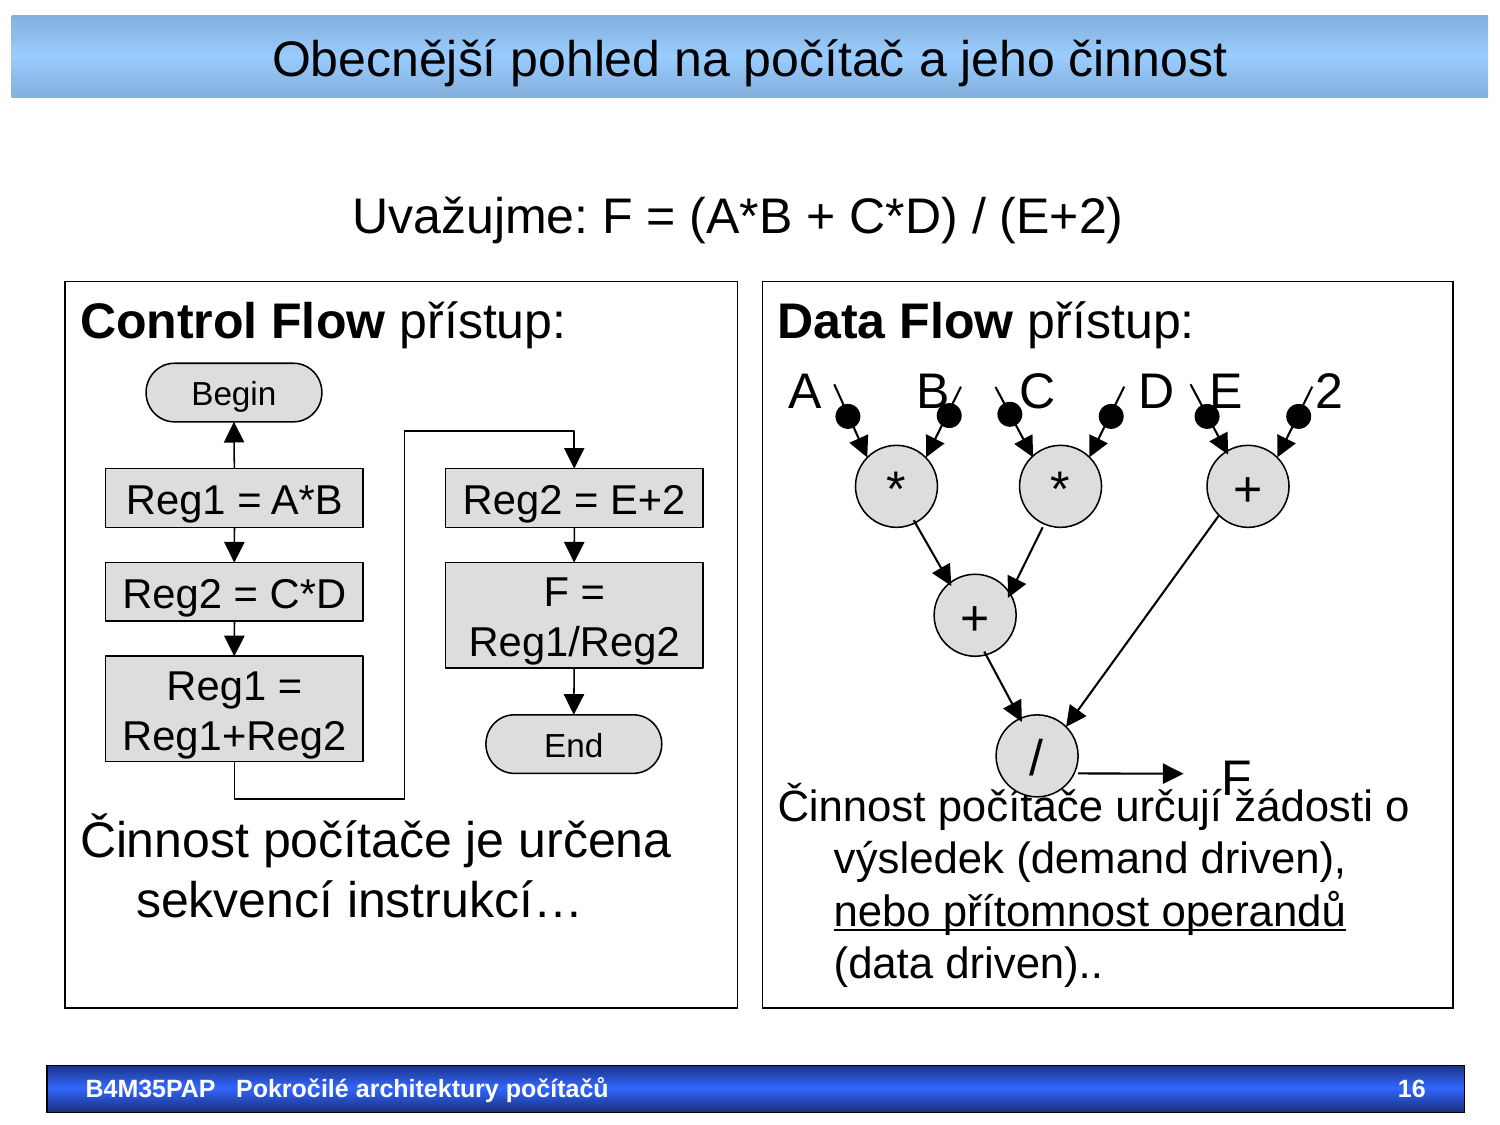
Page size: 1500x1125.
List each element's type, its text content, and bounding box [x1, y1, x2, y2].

footer B4M35PAP Pokročilé architektury počítačů [70, 1065, 1429, 1113]
text_box [998, 402, 1022, 427]
text_box F [1206, 738, 1301, 814]
text_box F = Reg1/Reg2 [445, 562, 703, 668]
list Data Flow přístup: Činnost počítače určují žádosti o výsledek (demand driven), nebo přítomnost operandů (data driven).. [762, 281, 1454, 1008]
text_box / [996, 714, 1079, 797]
text_box [1195, 404, 1219, 429]
text_box Reg1 = Reg1+Reg2 [105, 656, 363, 762]
text_box [836, 404, 860, 429]
text_box [1099, 404, 1123, 429]
text_box Uvažujme: F = (A*B + C*D) / (E+2) [58, 175, 1418, 251]
text_box Begin [146, 363, 322, 422]
text_box A B C D [925, 377, 940, 388]
text_box A B C D [773, 351, 1195, 427]
text_box + [934, 574, 1017, 657]
text_box End [485, 714, 662, 774]
text_box Reg2 = E+2 [445, 469, 703, 527]
text_box [1286, 404, 1311, 429]
text_box A B C D [925, 392, 942, 404]
text_box E [1195, 351, 1289, 427]
text_box + [1207, 445, 1290, 528]
list Control Flow přístup: Činnost počítače je určena sekvencí instrukcí… [64, 281, 738, 1008]
text_box * [1019, 445, 1102, 528]
text_box 2 [1300, 351, 1395, 427]
text_box * [855, 445, 938, 528]
text_box Reg2 = C*D [105, 562, 363, 621]
text_box [937, 403, 961, 428]
slide_number <number> [1346, 1065, 1441, 1112]
text_box E [1195, 397, 1200, 412]
text_box Reg1 = A*B [105, 469, 363, 527]
title Obecnější pohled na počítač a jeho činnost [11, 15, 1489, 98]
